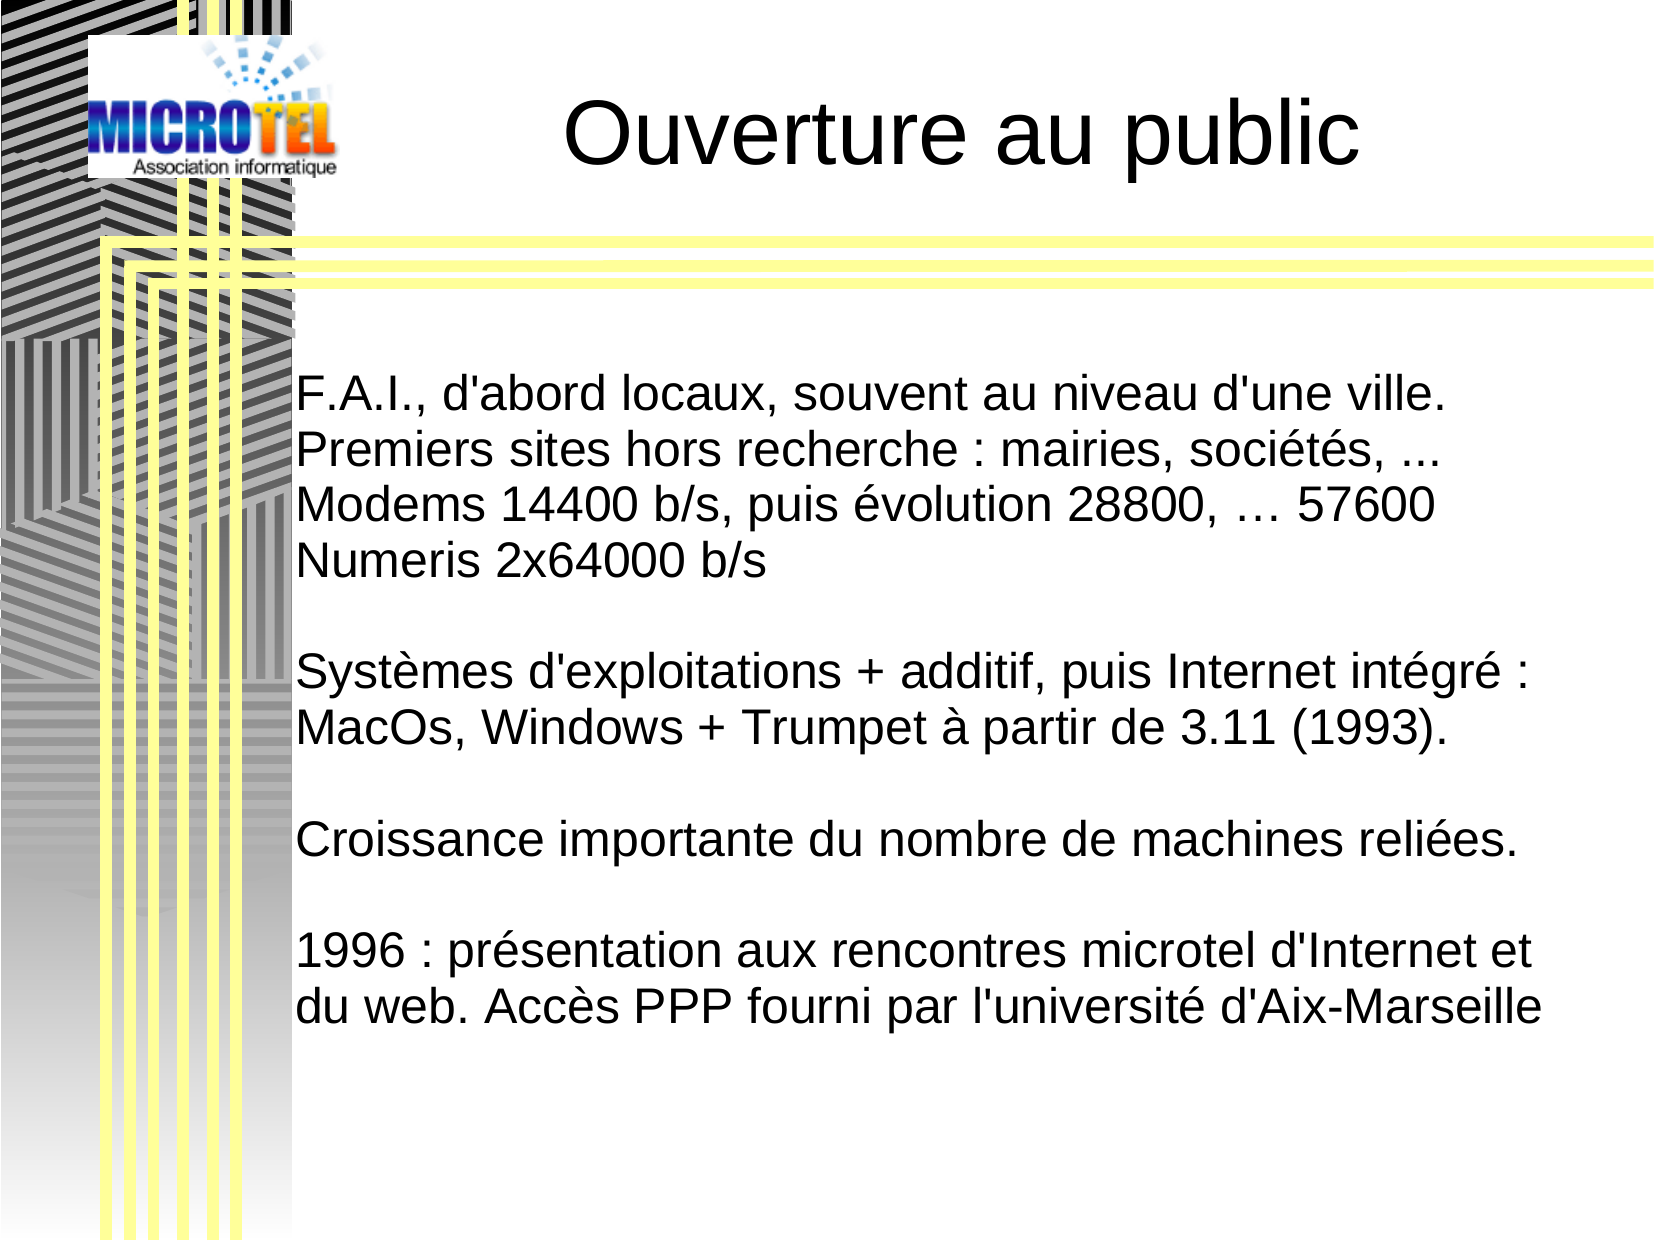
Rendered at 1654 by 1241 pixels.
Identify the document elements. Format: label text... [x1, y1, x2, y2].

subtitle F.A.I., d'abord locaux, souvent au niveau d'une ville. Premiers sites hors recherche : mairies, sociétés, ... Modems 14400 b/s, puis évolution 28800, … 57600 Numeris 2x64000 b/s Systèmes d'exploitations + additif, puis Internet intégré : MacOs, Windows + Trumpet à partir de 3.11 (1993). Croissance importante du nombre de machines reliées. 1996 : présentation aux rencontres microtel d'Internet et du web. Accès PPP fourni par l'université d'Aix-Marseille [295, 290, 1571, 1109]
picture [88, 35, 340, 178]
title Ouverture au public [354, 29, 1571, 237]
